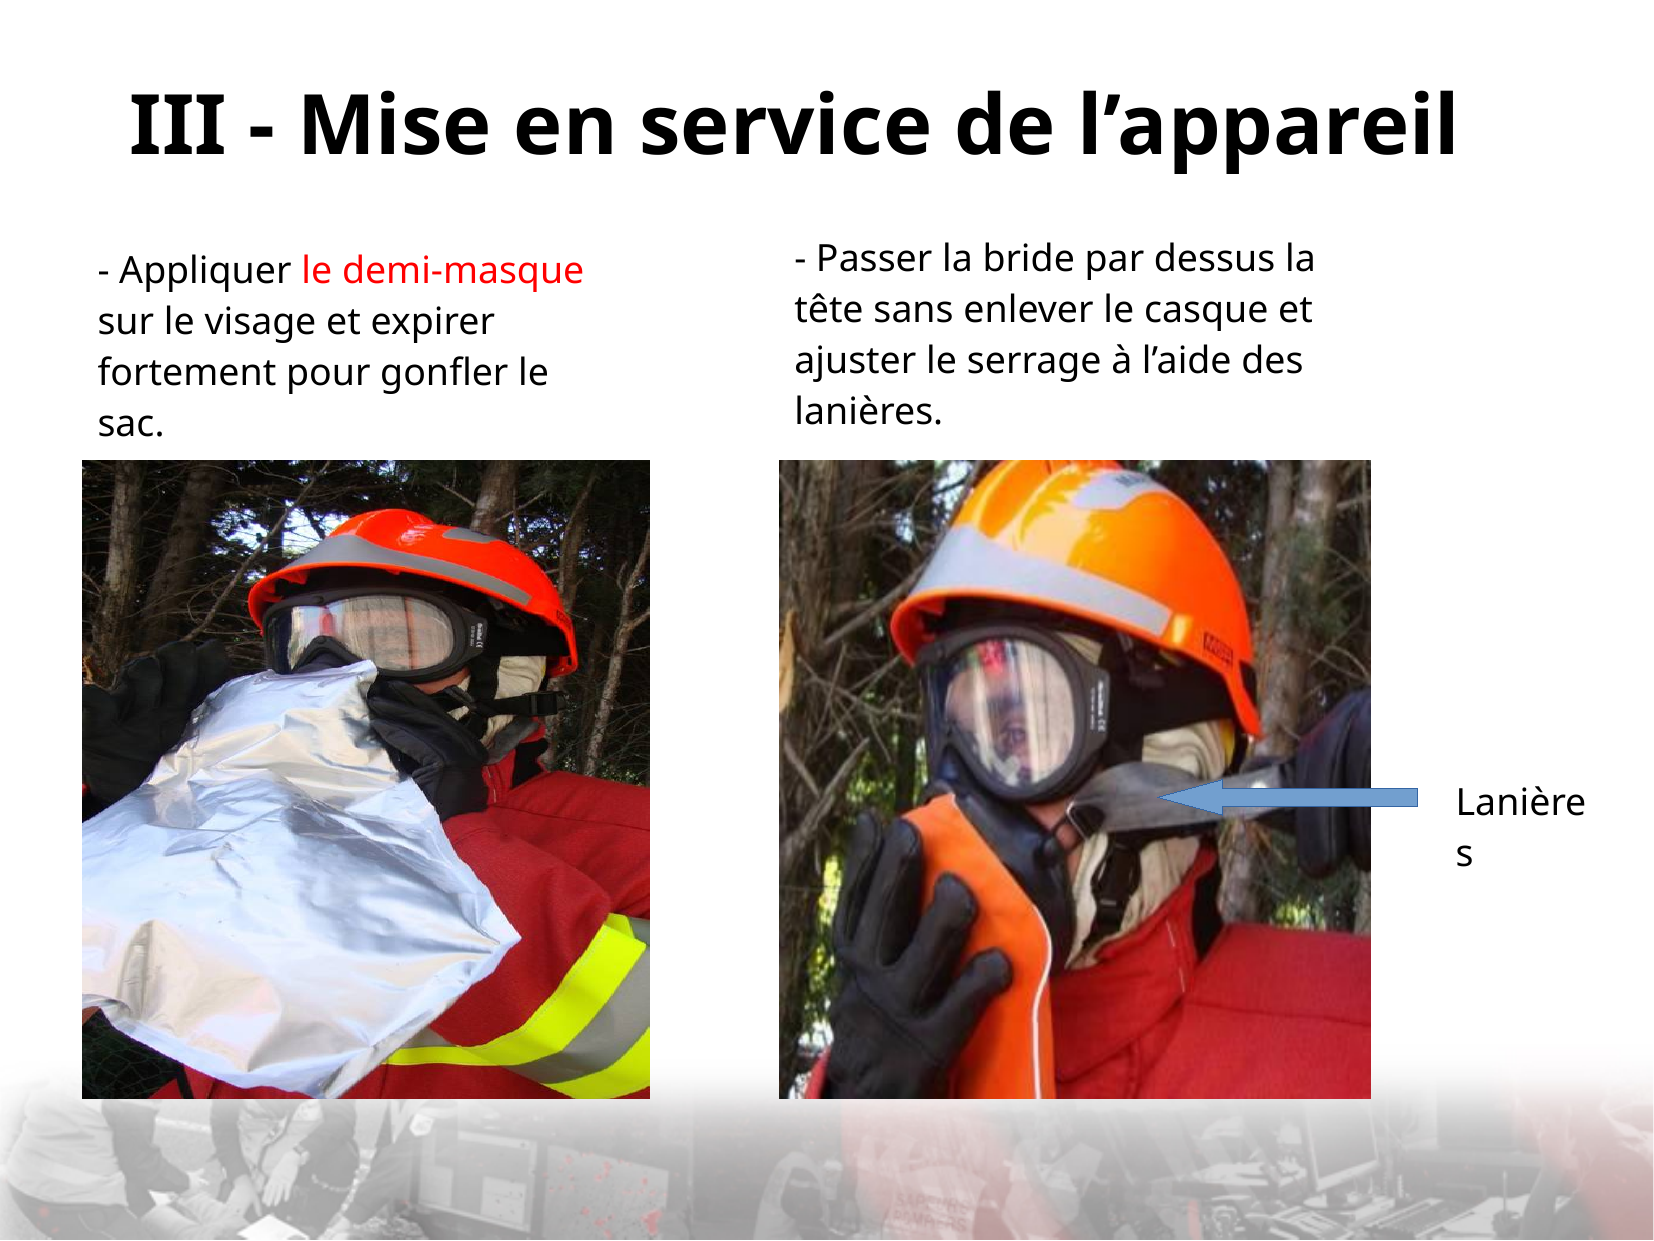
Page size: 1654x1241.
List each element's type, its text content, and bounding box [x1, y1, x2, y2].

picture [0, 0, 1654, 1240]
text_box Lanières [1440, 767, 1619, 828]
text_box - Appliquer le demi-masque sur le visage et expirer fortement pour gonfler le sac. [82, 236, 638, 438]
text_box - Passer la bride par dessus la tête sans enlever le casque et ajuster le serrage à l’aide des lanières. [779, 224, 1335, 426]
title III - Mise en service de l’appareil [129, 47, 1524, 209]
text_box [1157, 779, 1418, 816]
